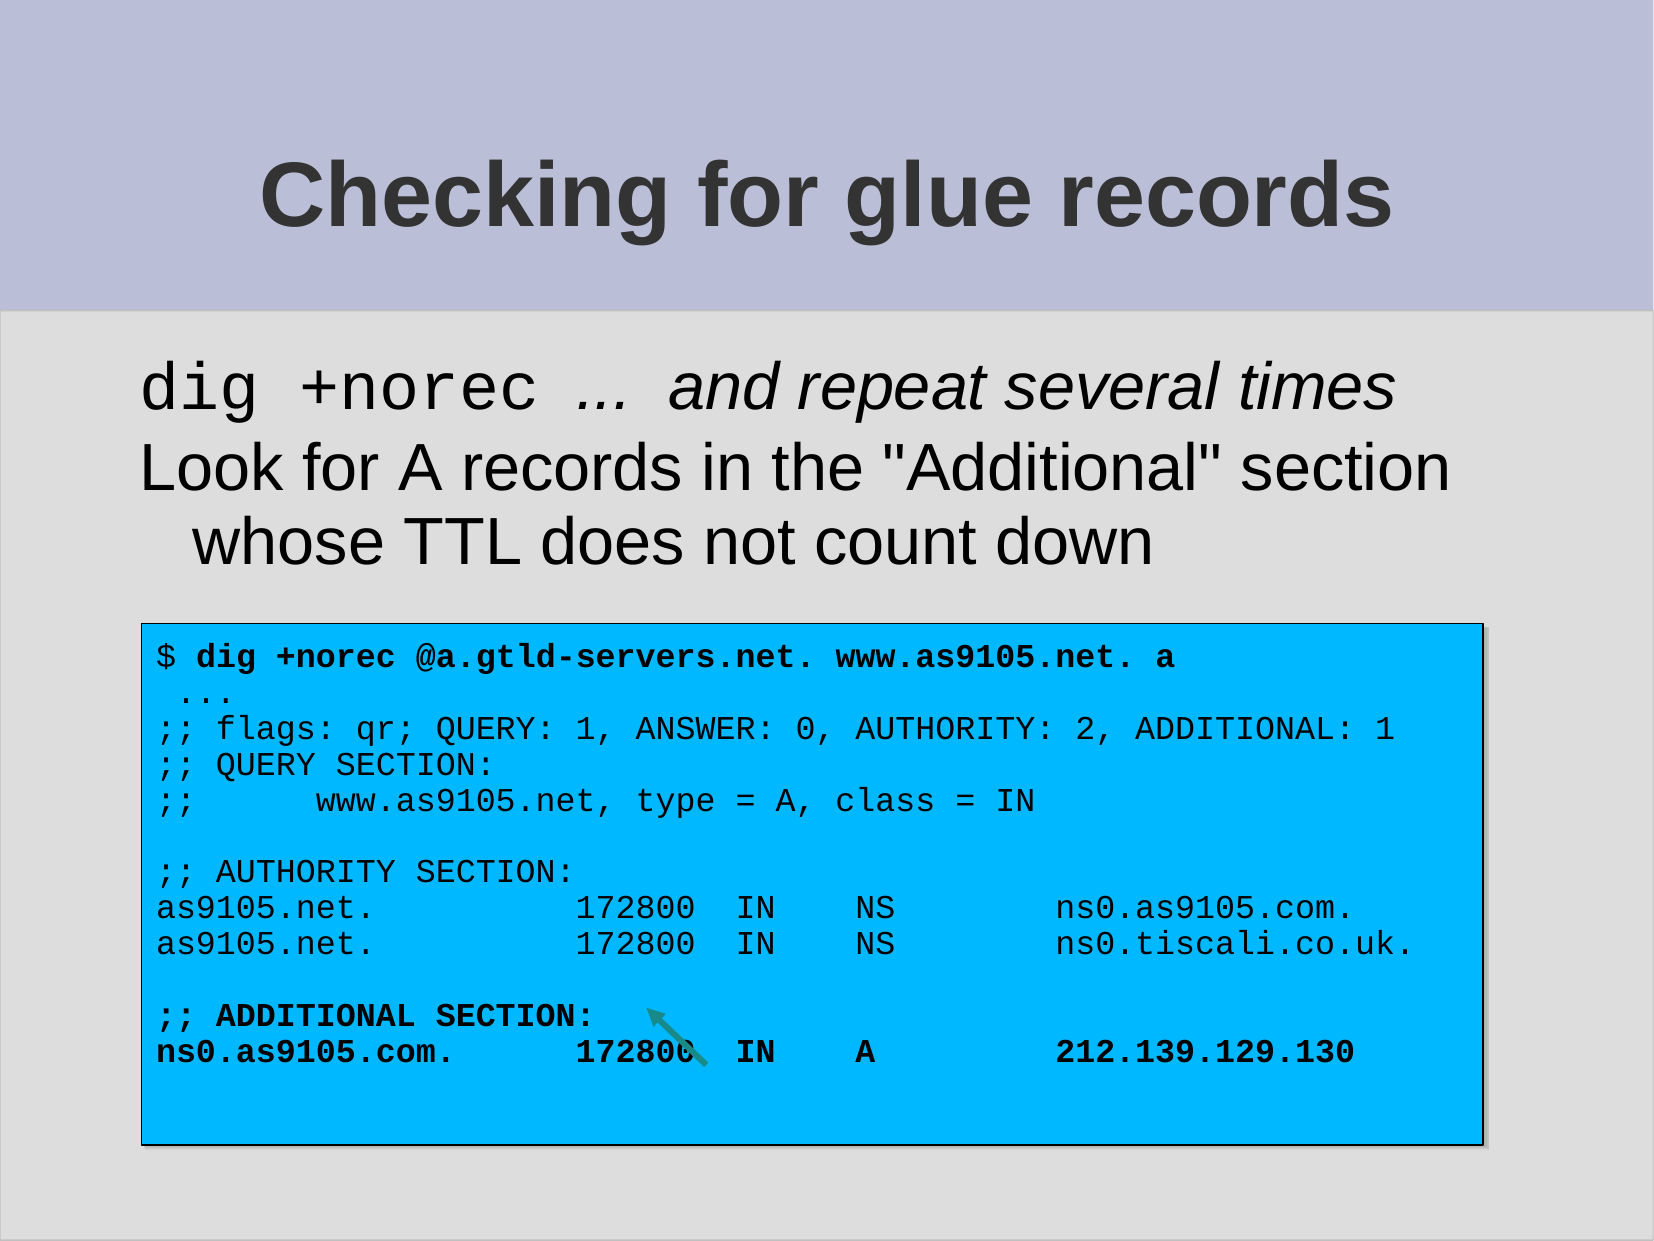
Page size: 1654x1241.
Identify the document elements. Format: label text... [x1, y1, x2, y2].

text_box $ dig +norec @a.gtld-servers.net. www.as9105.net. a ... ;; flags: qr; QUERY: 1, ANSWER: 0, AUTHORITY: 2, ADDITIONAL: 1 ;; QUERY SECTION: ;; www.as9105.net, type = A, class = IN ;; AUTHORITY SECTION: as9105.net. 172800 IN NS ns0.as9105.com. as9105.net. 172800 IN NS ns0.tiscali.co.uk. ;; ADDITIONAL SECTION: ns0.as9105.com. 172800 IN A 212.139.129.130 [141, 623, 1484, 1146]
list dig +norec ... and repeat several times Look for A records in the "Additional" section whose TTL does not count down [121, 344, 1534, 1127]
title Checking for glue records [121, 91, 1534, 299]
